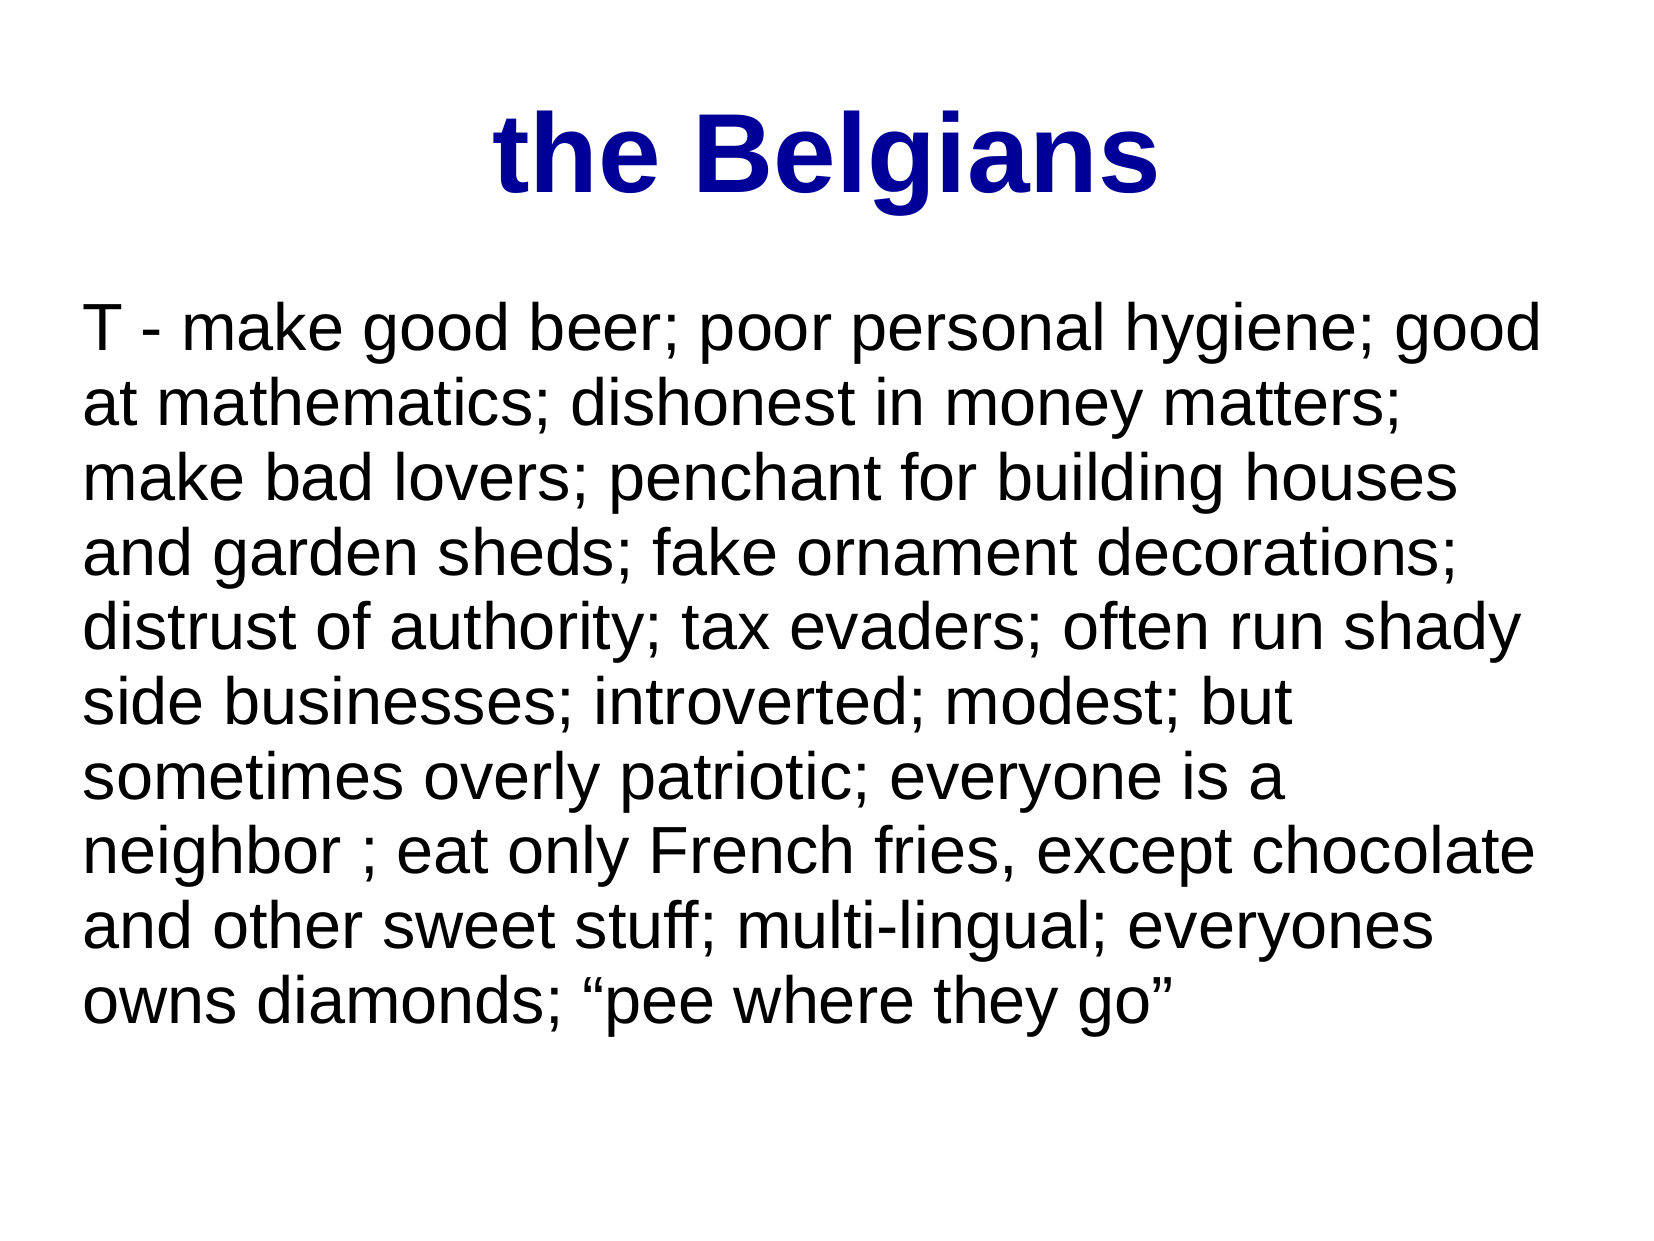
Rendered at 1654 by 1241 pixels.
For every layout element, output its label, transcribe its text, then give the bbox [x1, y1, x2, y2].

list T - make good beer; poor personal hygiene; good at mathematics; dishonest in money matters; make bad lovers; penchant for building houses and garden sheds; fake ornament decorations; distrust of authority; tax evaders; often run shady side businesses; introverted; modest; but sometimes overly patriotic; everyone is a neighbor ; eat only French fries, except chocolate and other sweet stuff; multi-lingual; everyones owns diamonds; “pee where they go” [82, 290, 1571, 1109]
title the Belgians [82, 49, 1571, 257]
